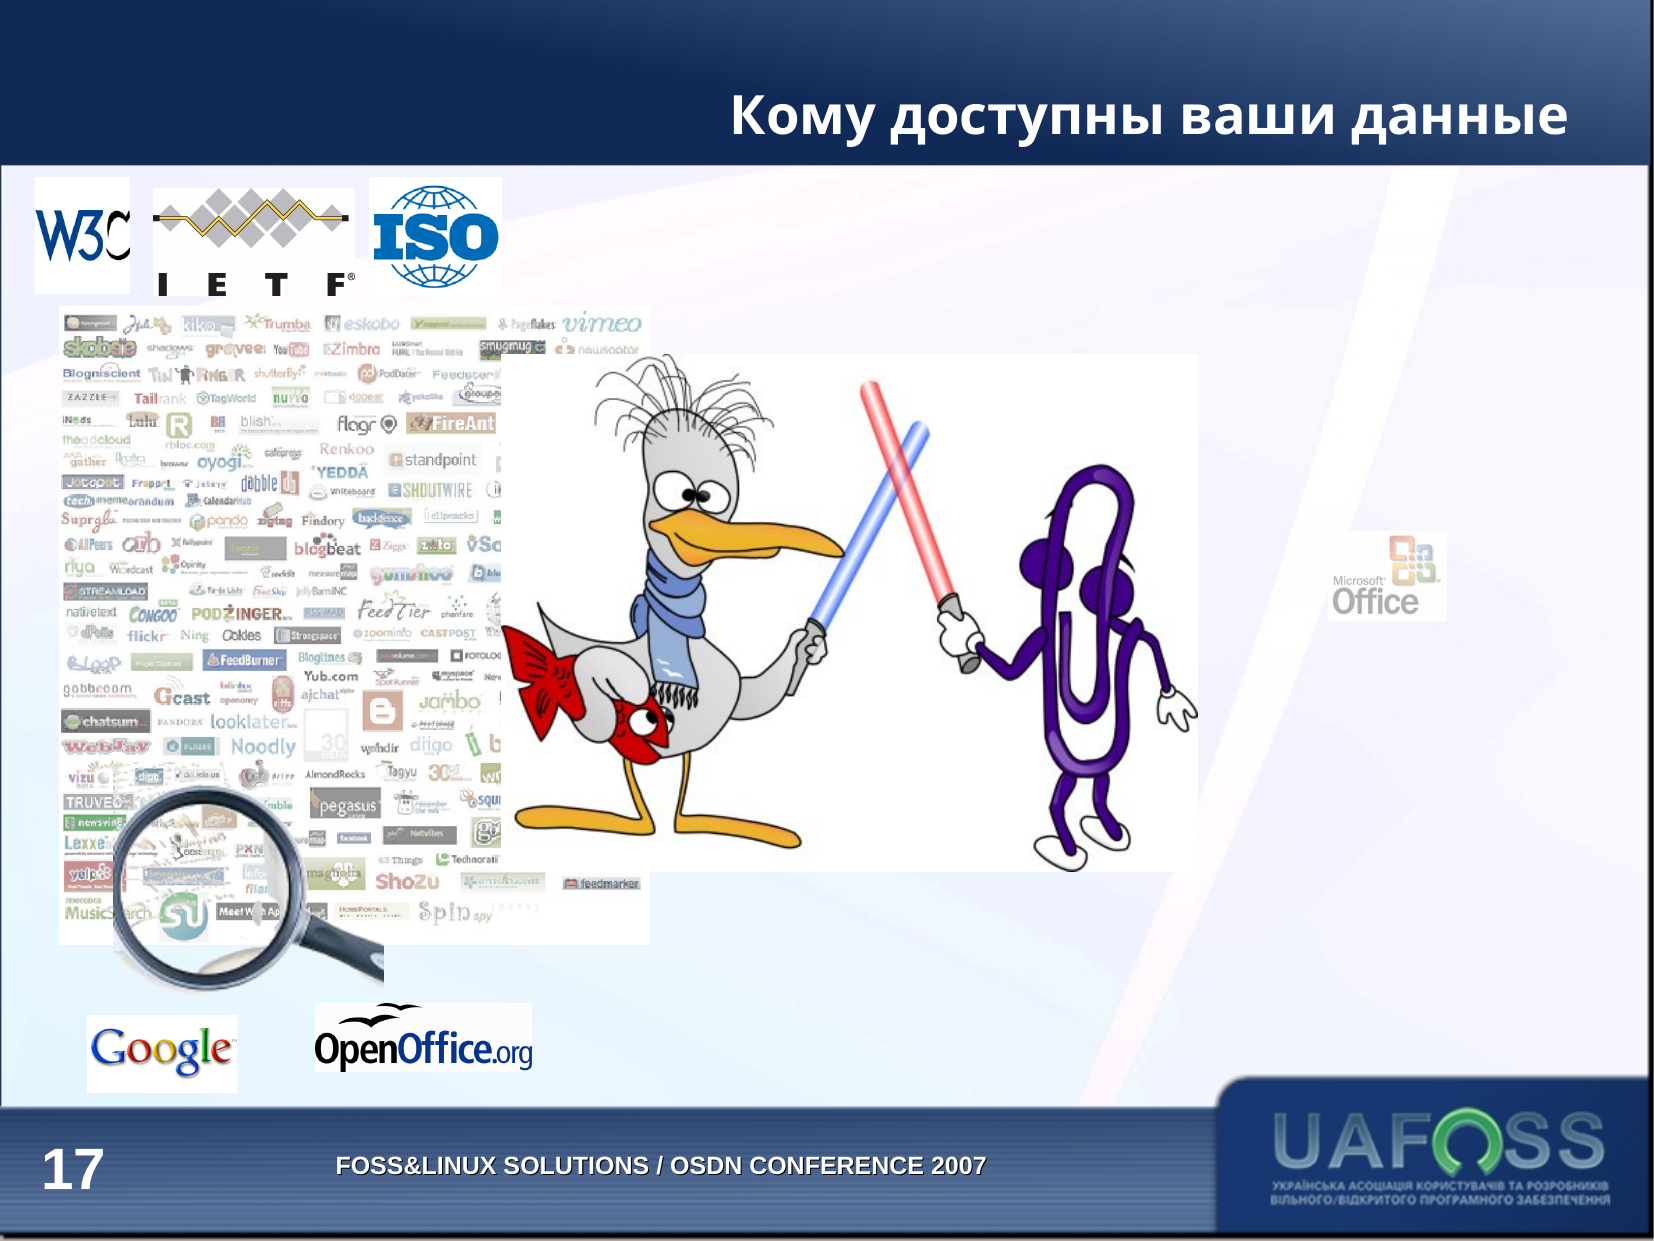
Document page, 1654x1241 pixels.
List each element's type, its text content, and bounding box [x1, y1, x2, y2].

title Кому доступны ваши данные [82, 49, 1571, 178]
picture [0, 0, 1654, 1241]
text_box FOSS&LINUX SOLUTIONS / OSDN CONFERENCE 2007 [335, 1151, 1093, 1180]
text_box 1 [29, 1136, 292, 1202]
